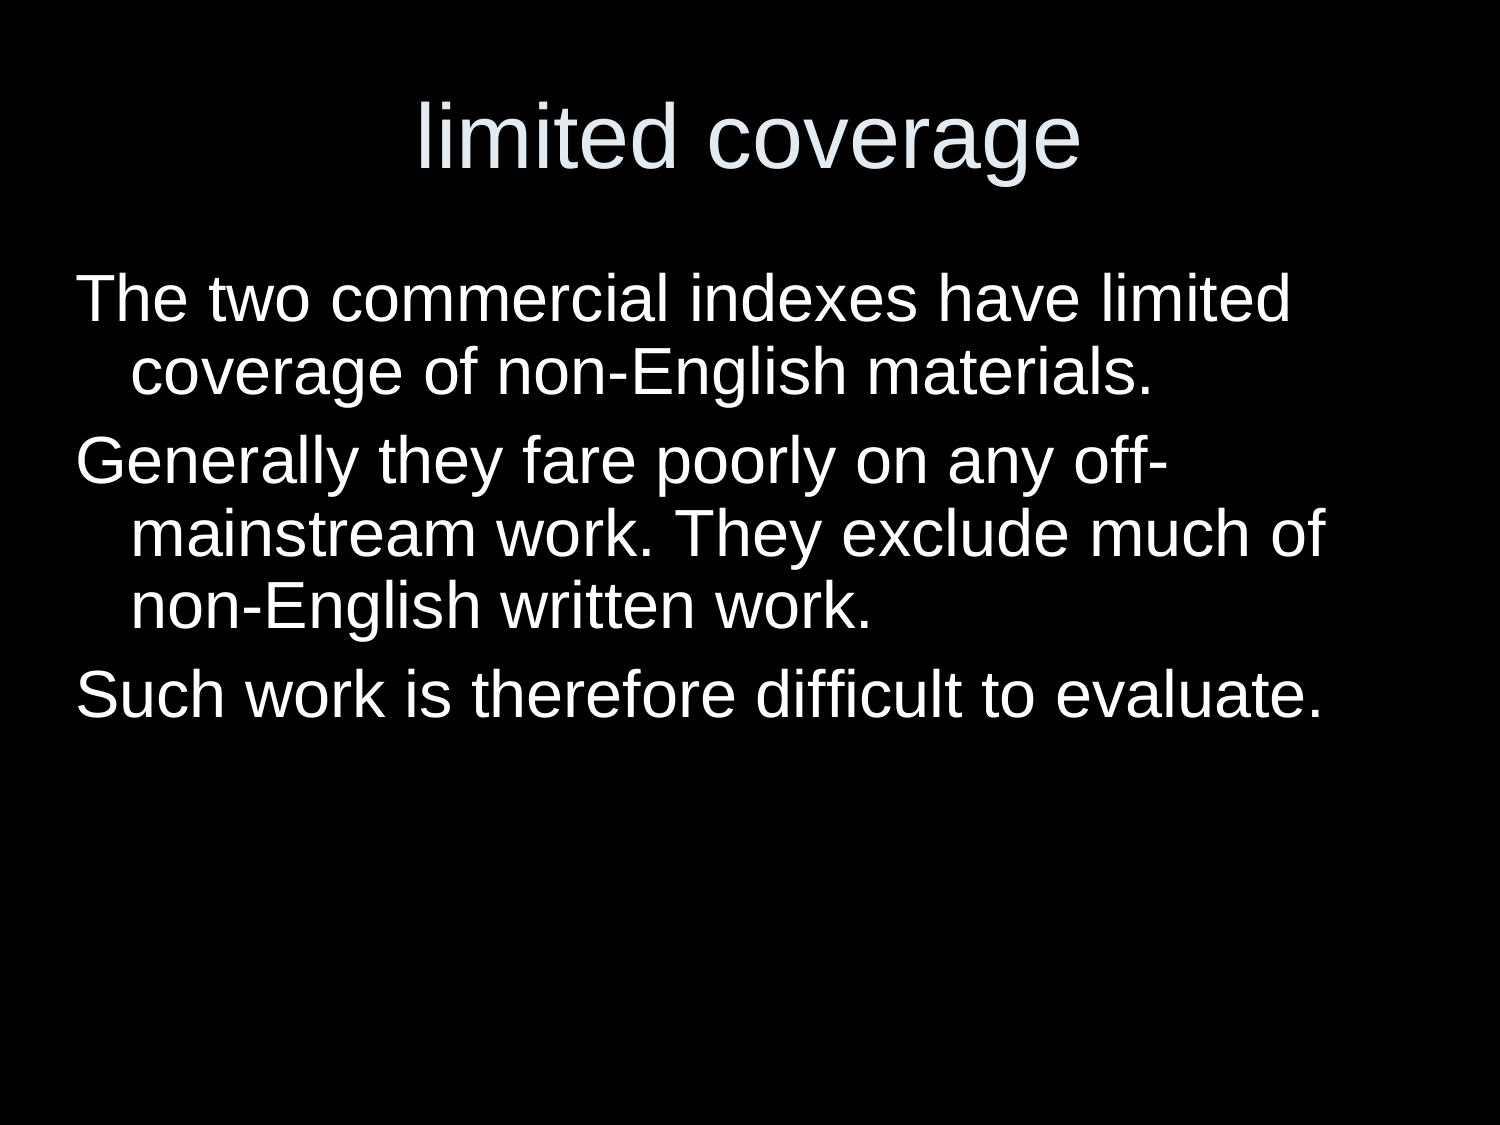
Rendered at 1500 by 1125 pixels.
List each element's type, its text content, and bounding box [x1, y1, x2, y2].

list The two commercial indexes have limited coverage of non-English materials. Generally they fare poorly on any off-mainstream work. They exclude much of non-English written work. Such work is therefore difficult to evaluate. [75, 262, 1426, 991]
title limited coverage [75, 28, 1426, 250]
